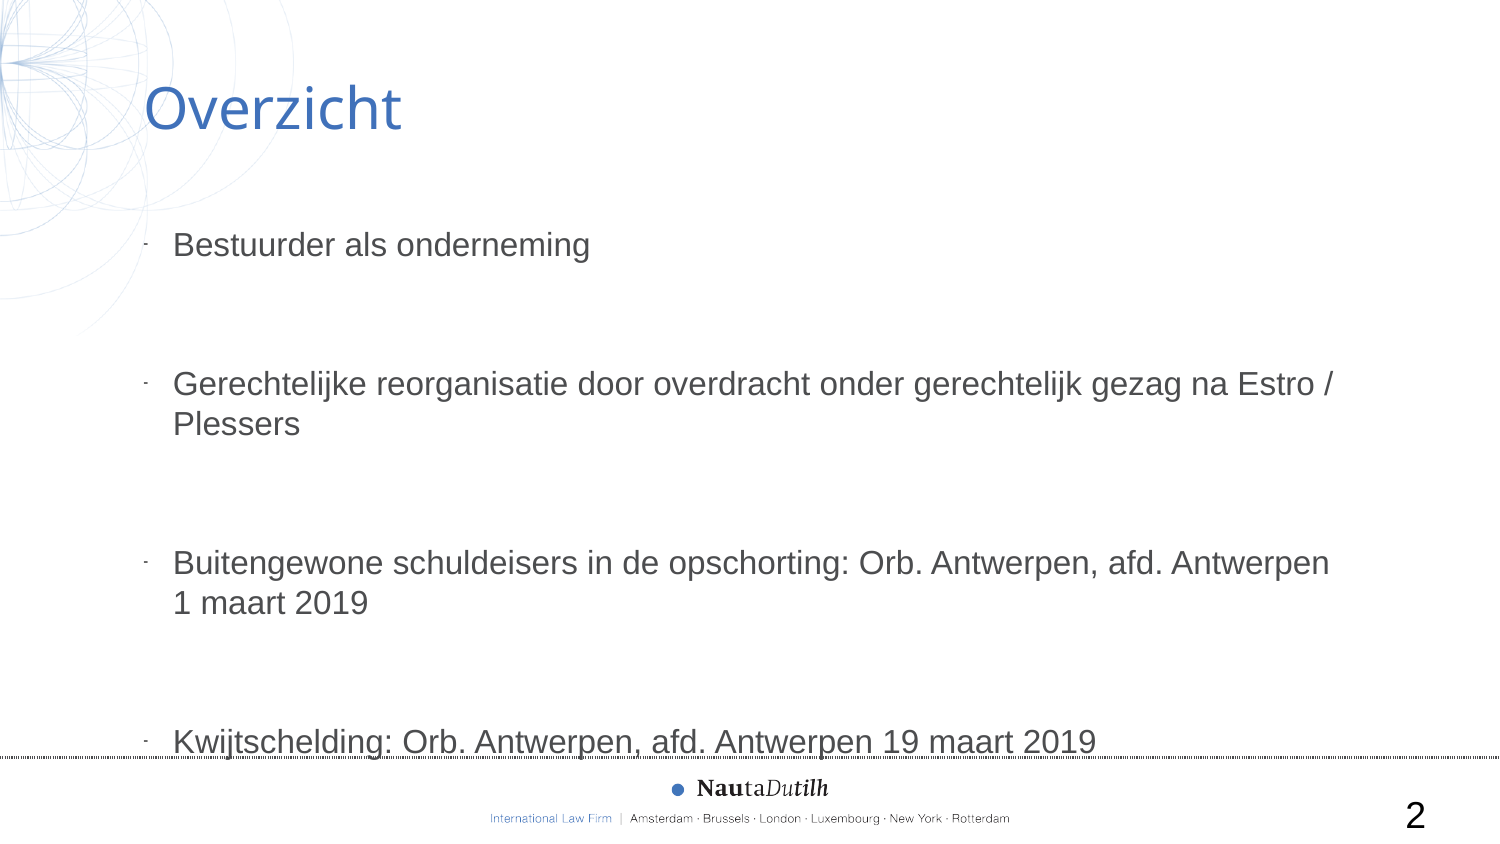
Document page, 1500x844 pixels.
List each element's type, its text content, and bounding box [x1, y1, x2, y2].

slide_number <getal> [1390, 783, 1457, 820]
picture [465, 767, 1035, 836]
list Bestuurder als onderneming Gerechtelijke reorganisatie door overdracht onder gerechtelijk gezag na Estro / Plessers Buitengewone schuldeisers in de opschorting: Orb. Antwerpen, afd. Antwerpen 1 maart 2019 Kwijtschelding: Orb. Antwerpen, afd. Antwerpen 19 maart 2019 [128, 216, 1372, 708]
title Overzicht [128, 63, 1372, 205]
picture [0, 0, 299, 348]
